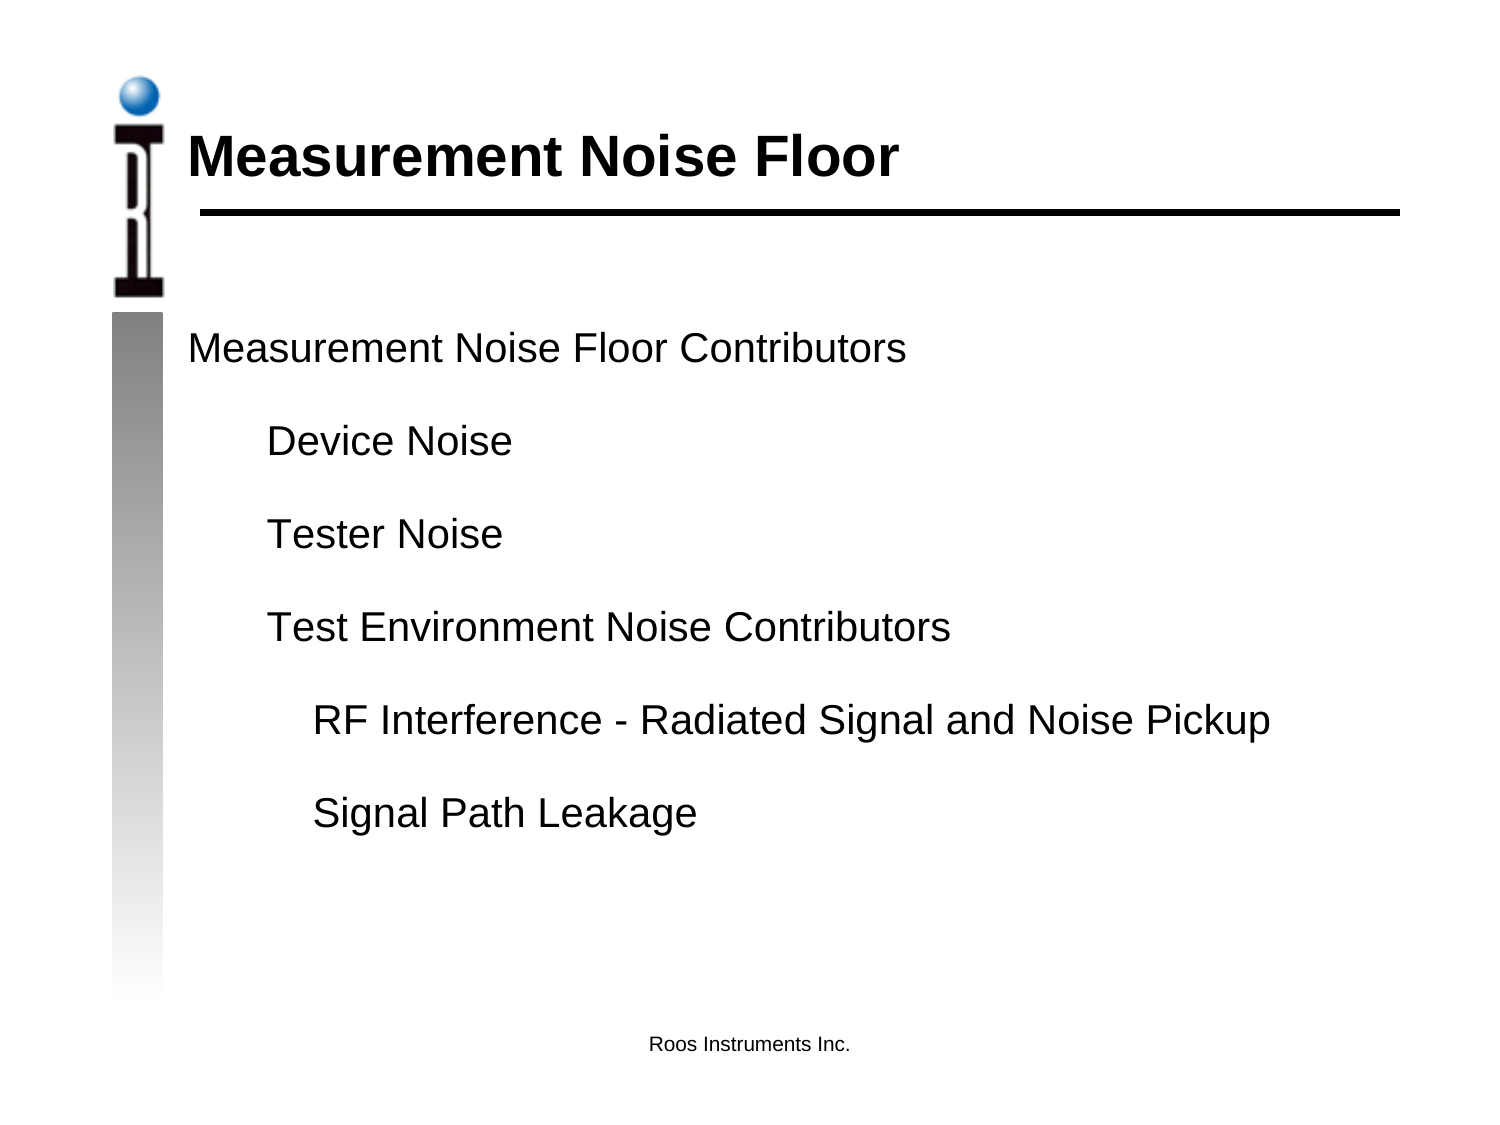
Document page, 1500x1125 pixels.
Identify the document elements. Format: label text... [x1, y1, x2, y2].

title Measurement Noise Floor [187, 99, 1388, 213]
picture [112, 74, 167, 302]
list Measurement Noise Floor Contributors Device Noise Tester Noise Test Environment Noise Contributors RF Interference - Radiated Signal and Noise Pickup Signal Path Leakage [187, 324, 1388, 1001]
